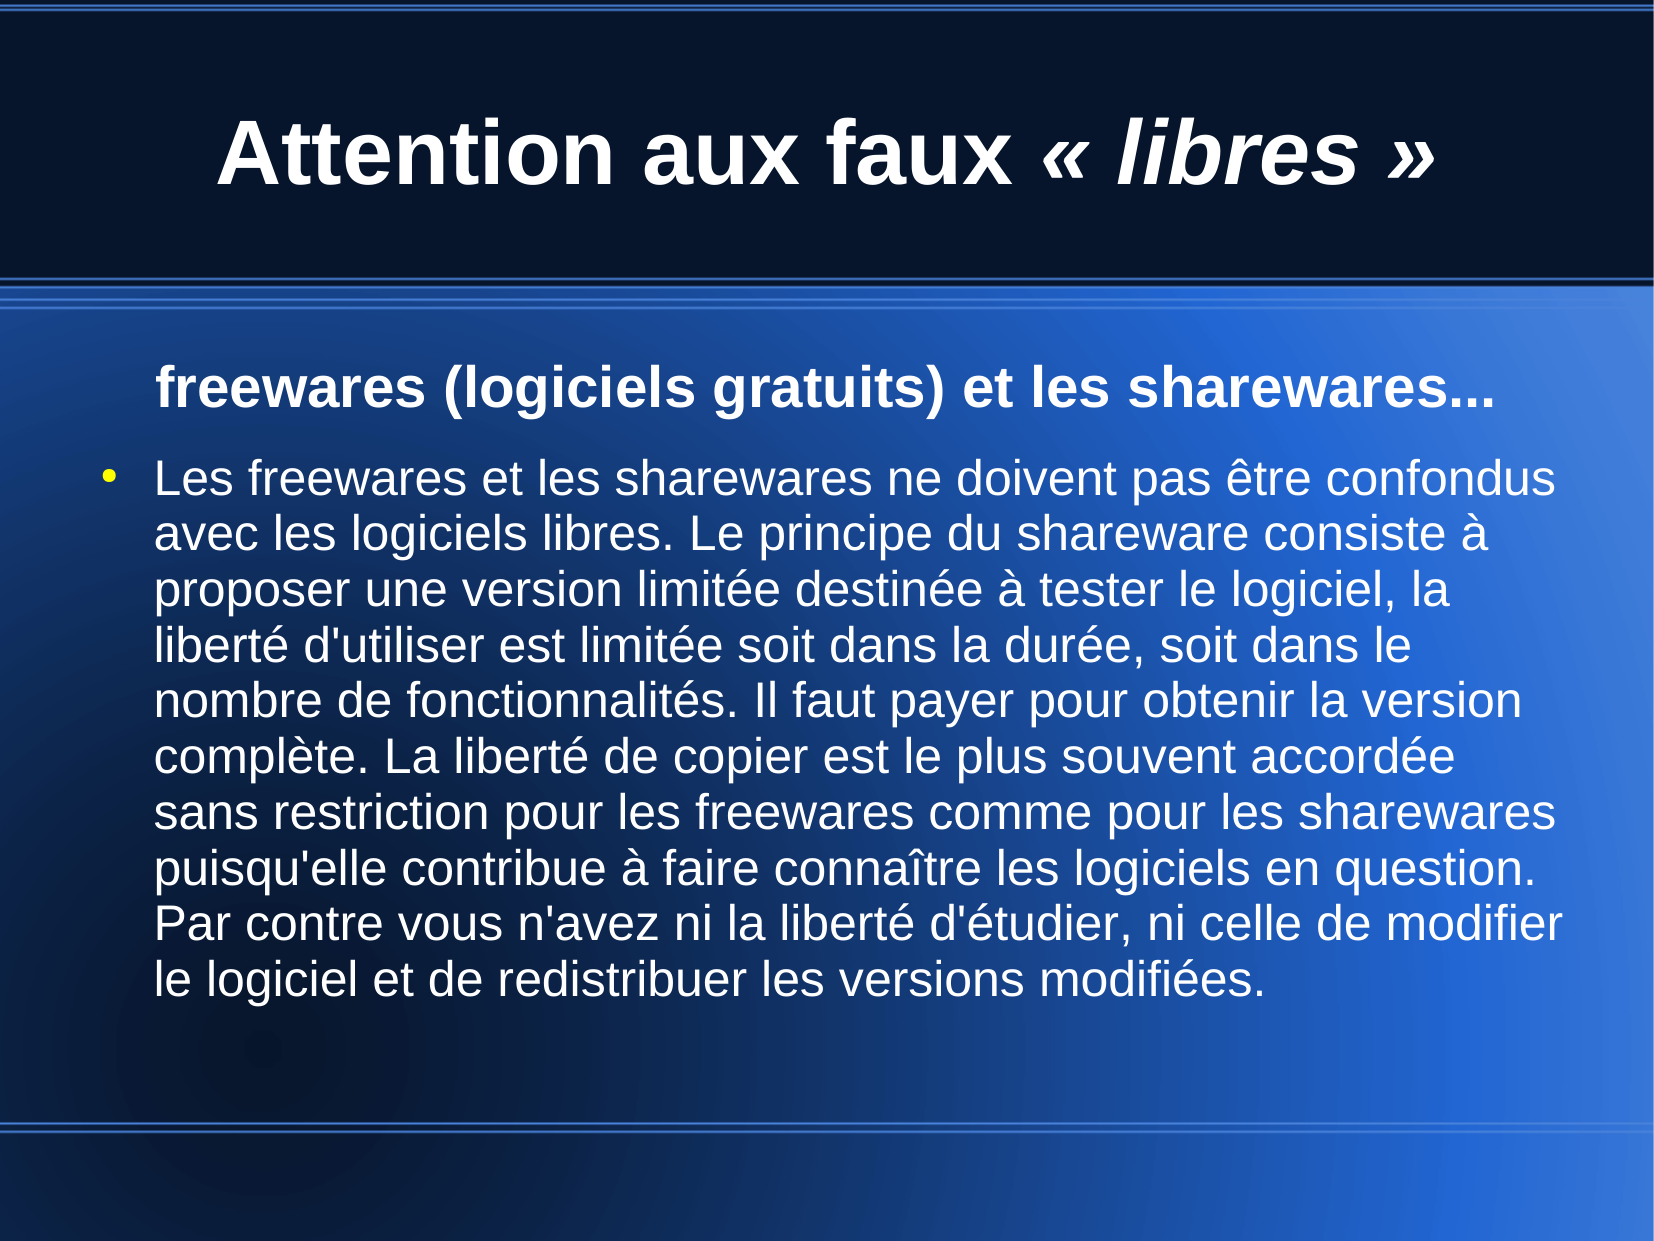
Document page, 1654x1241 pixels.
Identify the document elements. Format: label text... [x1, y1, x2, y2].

picture [0, 0, 1654, 1241]
list freewares (logiciels gratuits) et les sharewares... Les freewares et les sharewares ne doivent pas être confondus avec les logiciels libres. Le principe du shareware consiste à proposer une version limitée destinée à tester le logiciel, la liberté d'utiliser est limitée soit dans la durée, soit dans le nombre de fonctionnalités. Il faut payer pour obtenir la version complète. La liberté de copier est le plus souvent accordée sans restriction pour les freewares comme pour les sharewares puisqu'elle contribue à faire connaître les logiciels en question. Par contre vous n'avez ni la liberté d'étudier, ni celle de modifier le logiciel et de redistribuer les versions modifiées. [82, 355, 1571, 1013]
title Attention aux faux « libres » [82, 49, 1571, 257]
